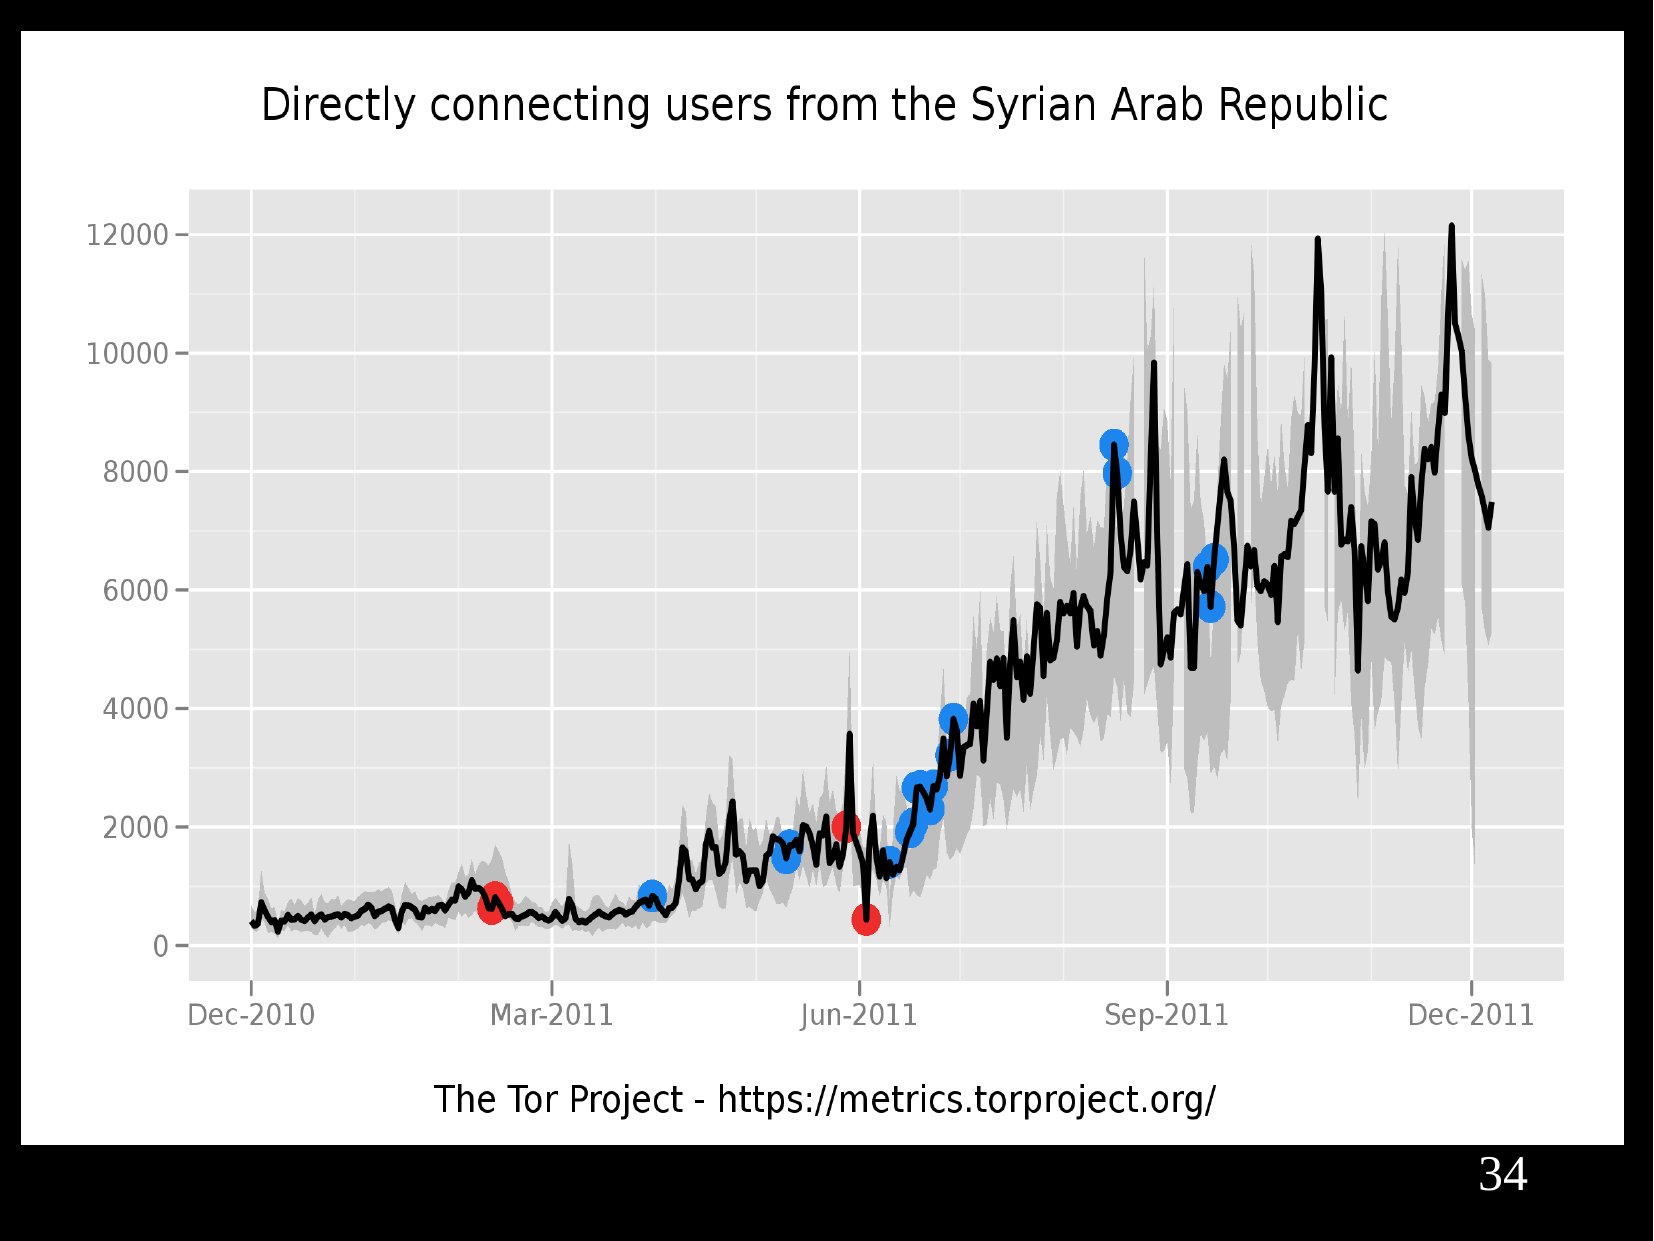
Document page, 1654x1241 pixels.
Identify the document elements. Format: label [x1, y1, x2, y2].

picture [21, 31, 1624, 1145]
